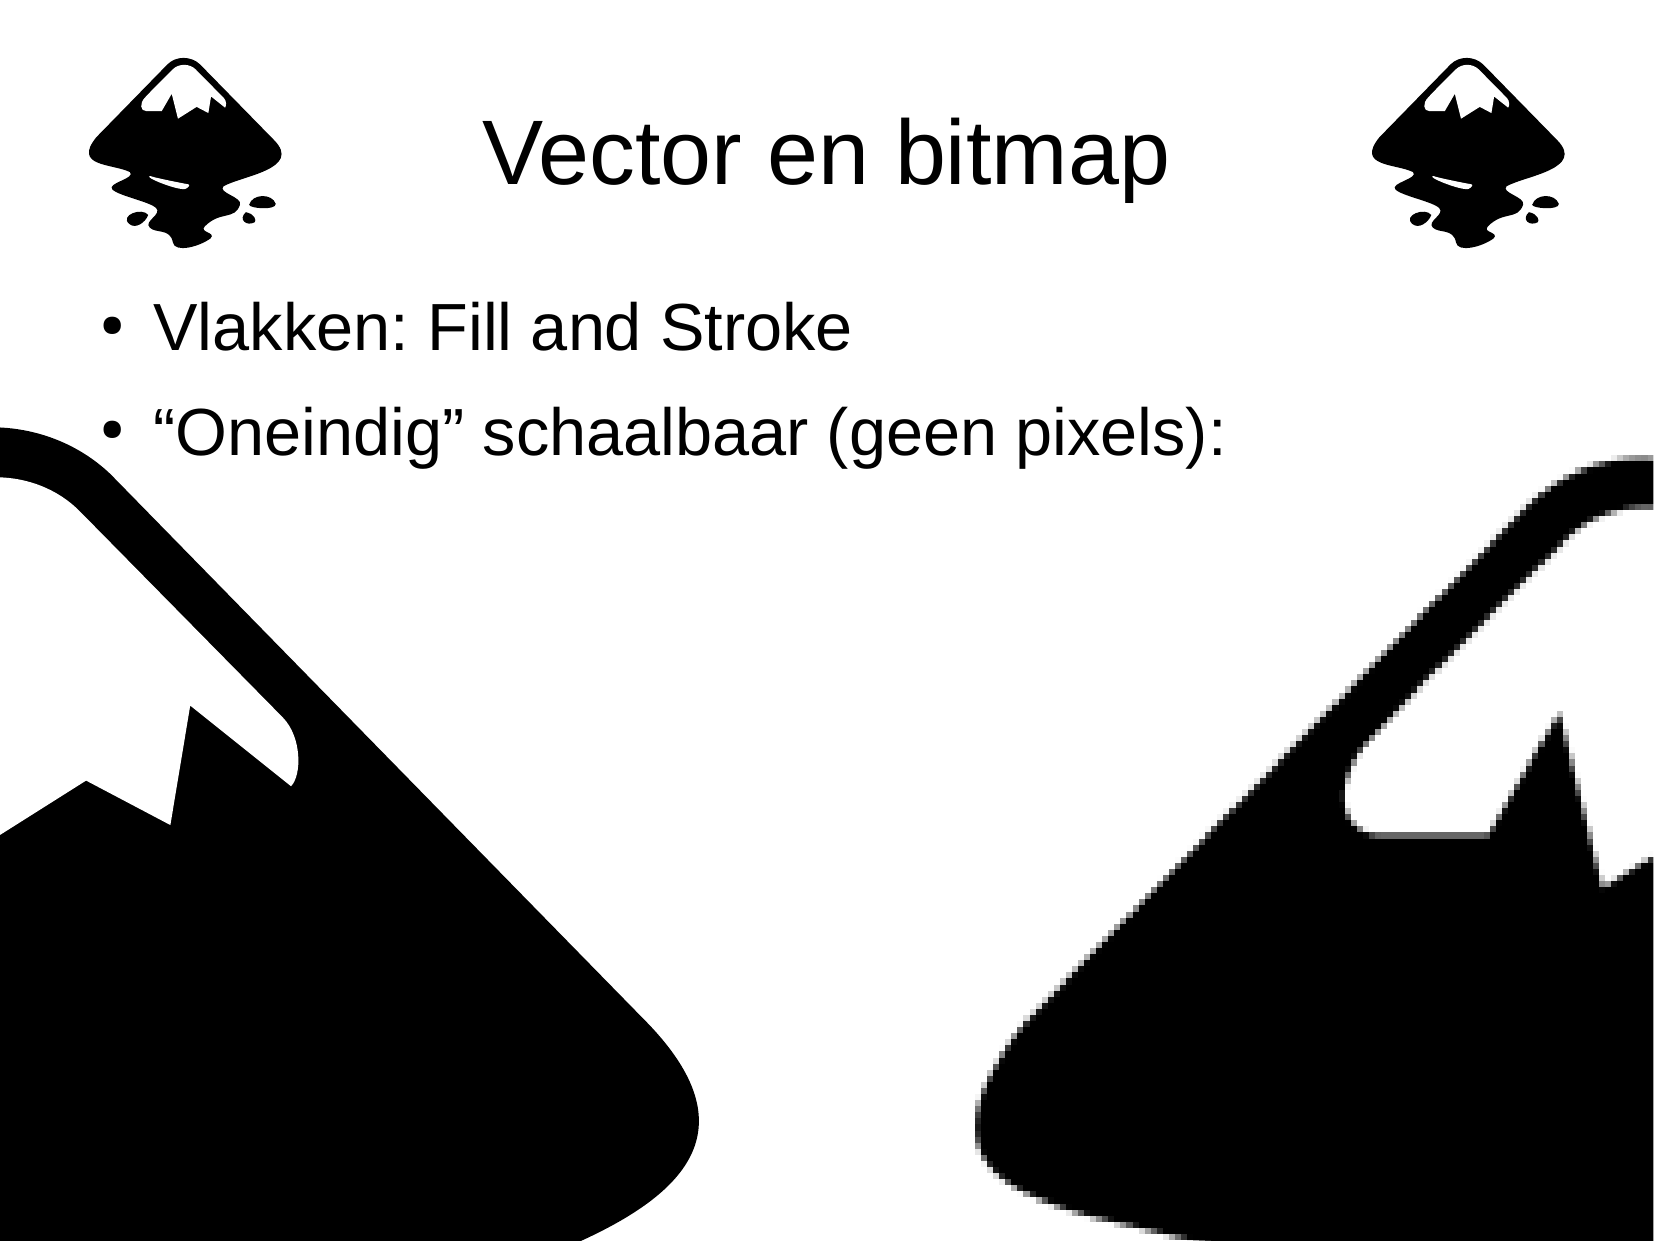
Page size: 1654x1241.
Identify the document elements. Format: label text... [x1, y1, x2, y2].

picture [1363, 49, 1571, 257]
picture [921, 401, 1654, 1241]
picture [0, 366, 745, 1241]
title Vector en bitmap [288, 49, 1363, 257]
list Vlakken: Fill and Stroke “Oneindig” schaalbaar (geen pixels): [82, 290, 1571, 1010]
picture [80, 49, 288, 257]
